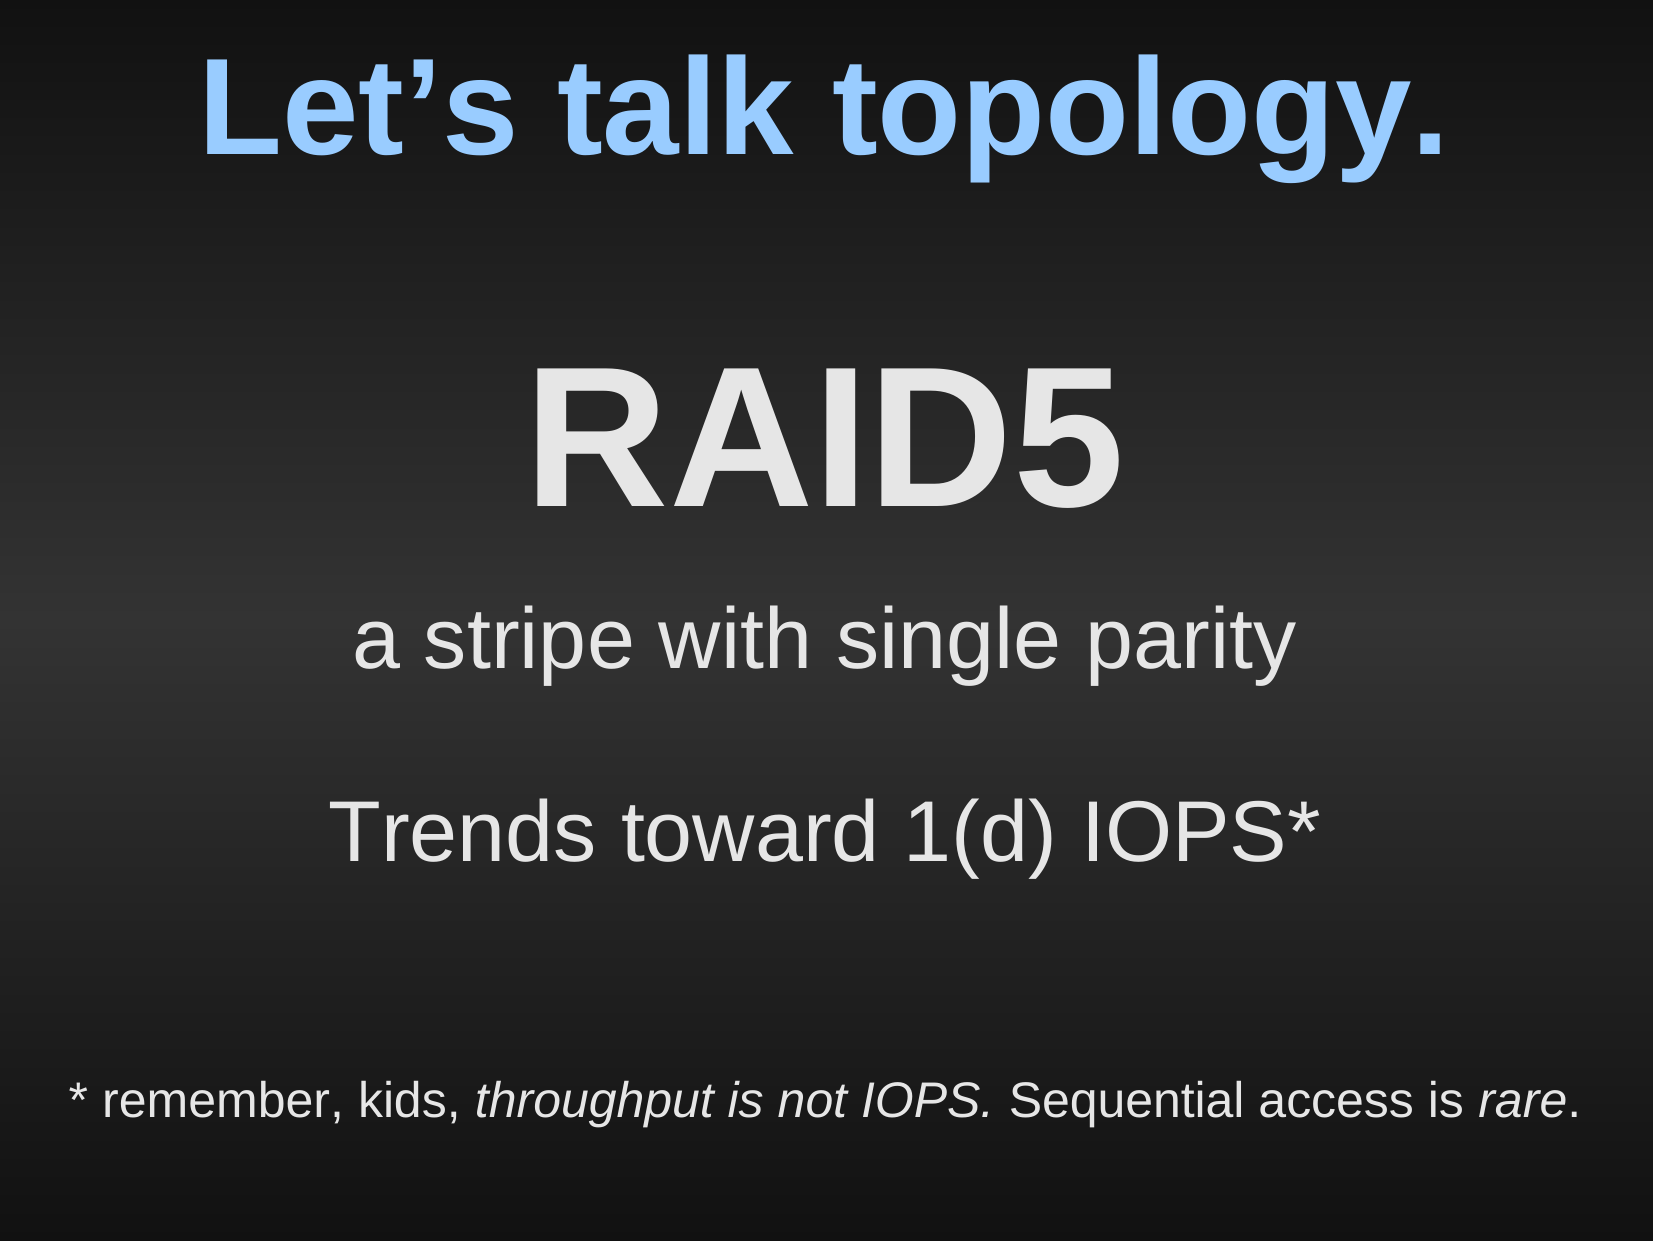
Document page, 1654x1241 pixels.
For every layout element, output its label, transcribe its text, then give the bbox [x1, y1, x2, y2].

title Let’s talk topology. [0, 2, 1651, 211]
title RAID5 a stripe with single parity Trends toward 1(d) IOPS* * remember, kids, throughput is not IOPS. Sequential access is rare. [0, 212, 1651, 1241]
